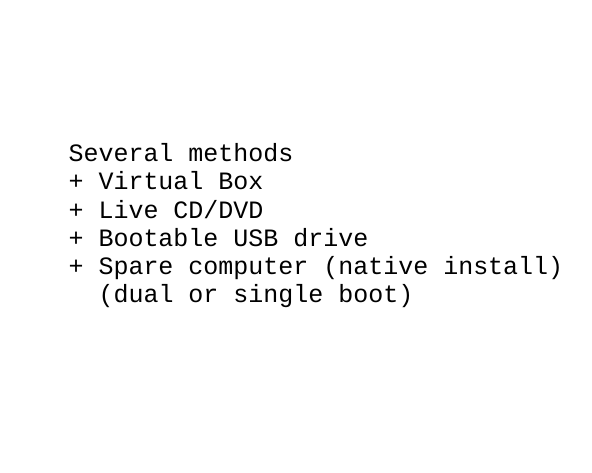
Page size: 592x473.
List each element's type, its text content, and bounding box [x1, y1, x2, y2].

text_box Several methods + Virtual Box + Live CD/DVD + Bootable USB drive + Spare computer (native install) (dual or single boot) [23, 134, 591, 317]
